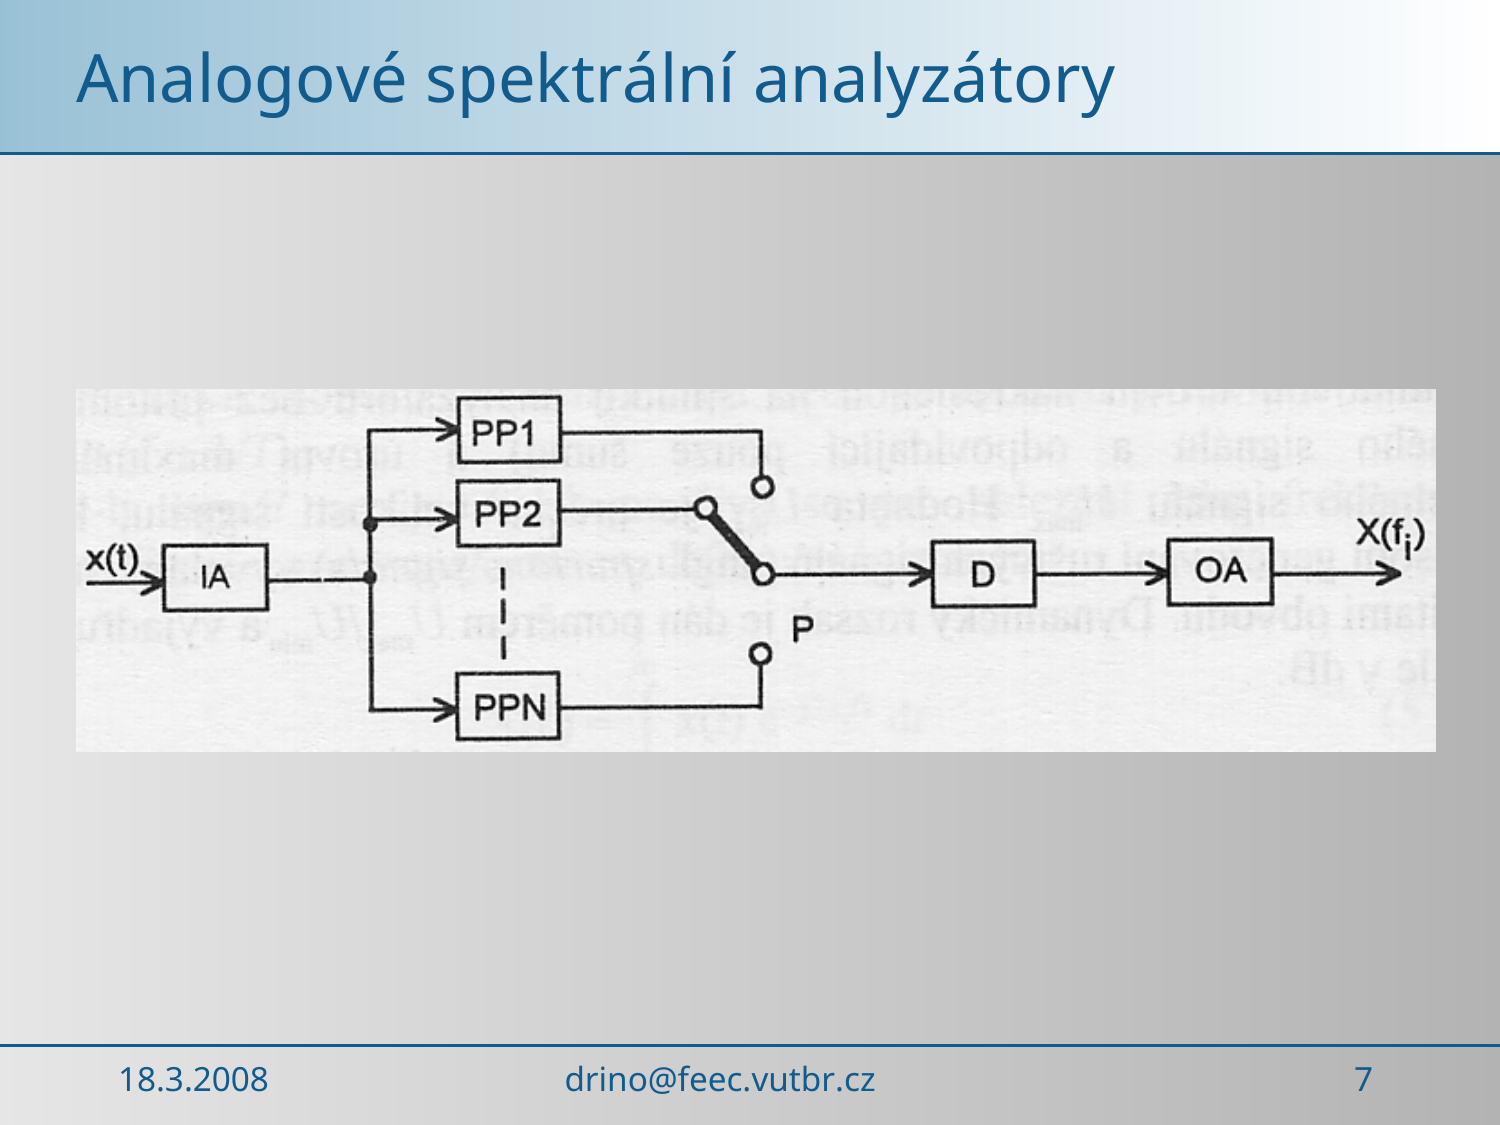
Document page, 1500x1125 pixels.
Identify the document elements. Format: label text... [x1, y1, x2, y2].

text_box 18.3.2008 [103, 1049, 432, 1125]
title Analogové spektrální analyzátory [0, 0, 1500, 152]
text_box drino@feec.vutbr.cz [454, 1049, 987, 1125]
picture [76, 389, 1436, 752]
text_box <číslo> [1075, 1049, 1388, 1125]
